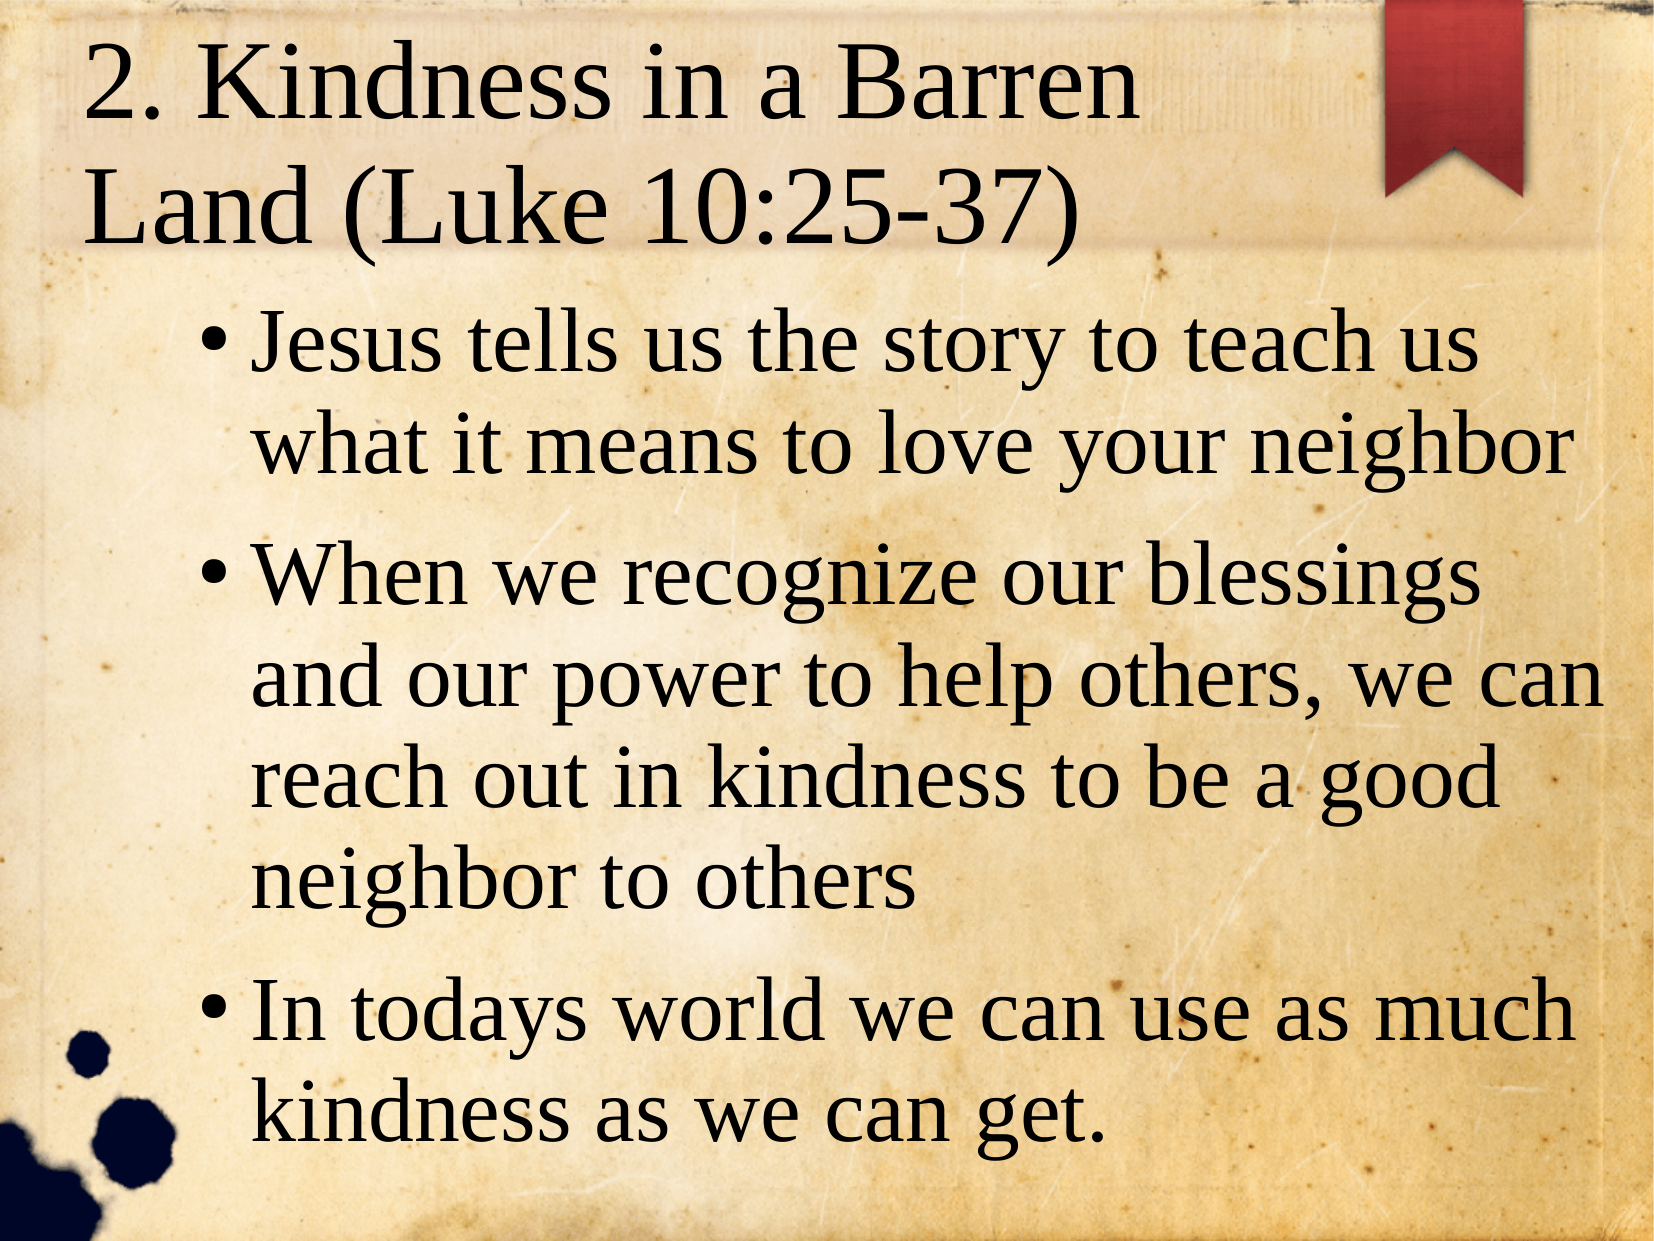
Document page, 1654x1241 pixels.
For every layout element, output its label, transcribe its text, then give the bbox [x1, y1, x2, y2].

list Jesus tells us the story to teach us what it means to love your neighbor When we recognize our blessings and our power to help others, we can reach out in kindness to be a good neighbor to others In todays world we can use as much kindness as we can get. [179, 290, 1636, 1216]
title 2. Kindness in a Barren Land (Luke 10:25-37) [82, 18, 1347, 268]
picture [0, 0, 1654, 1241]
